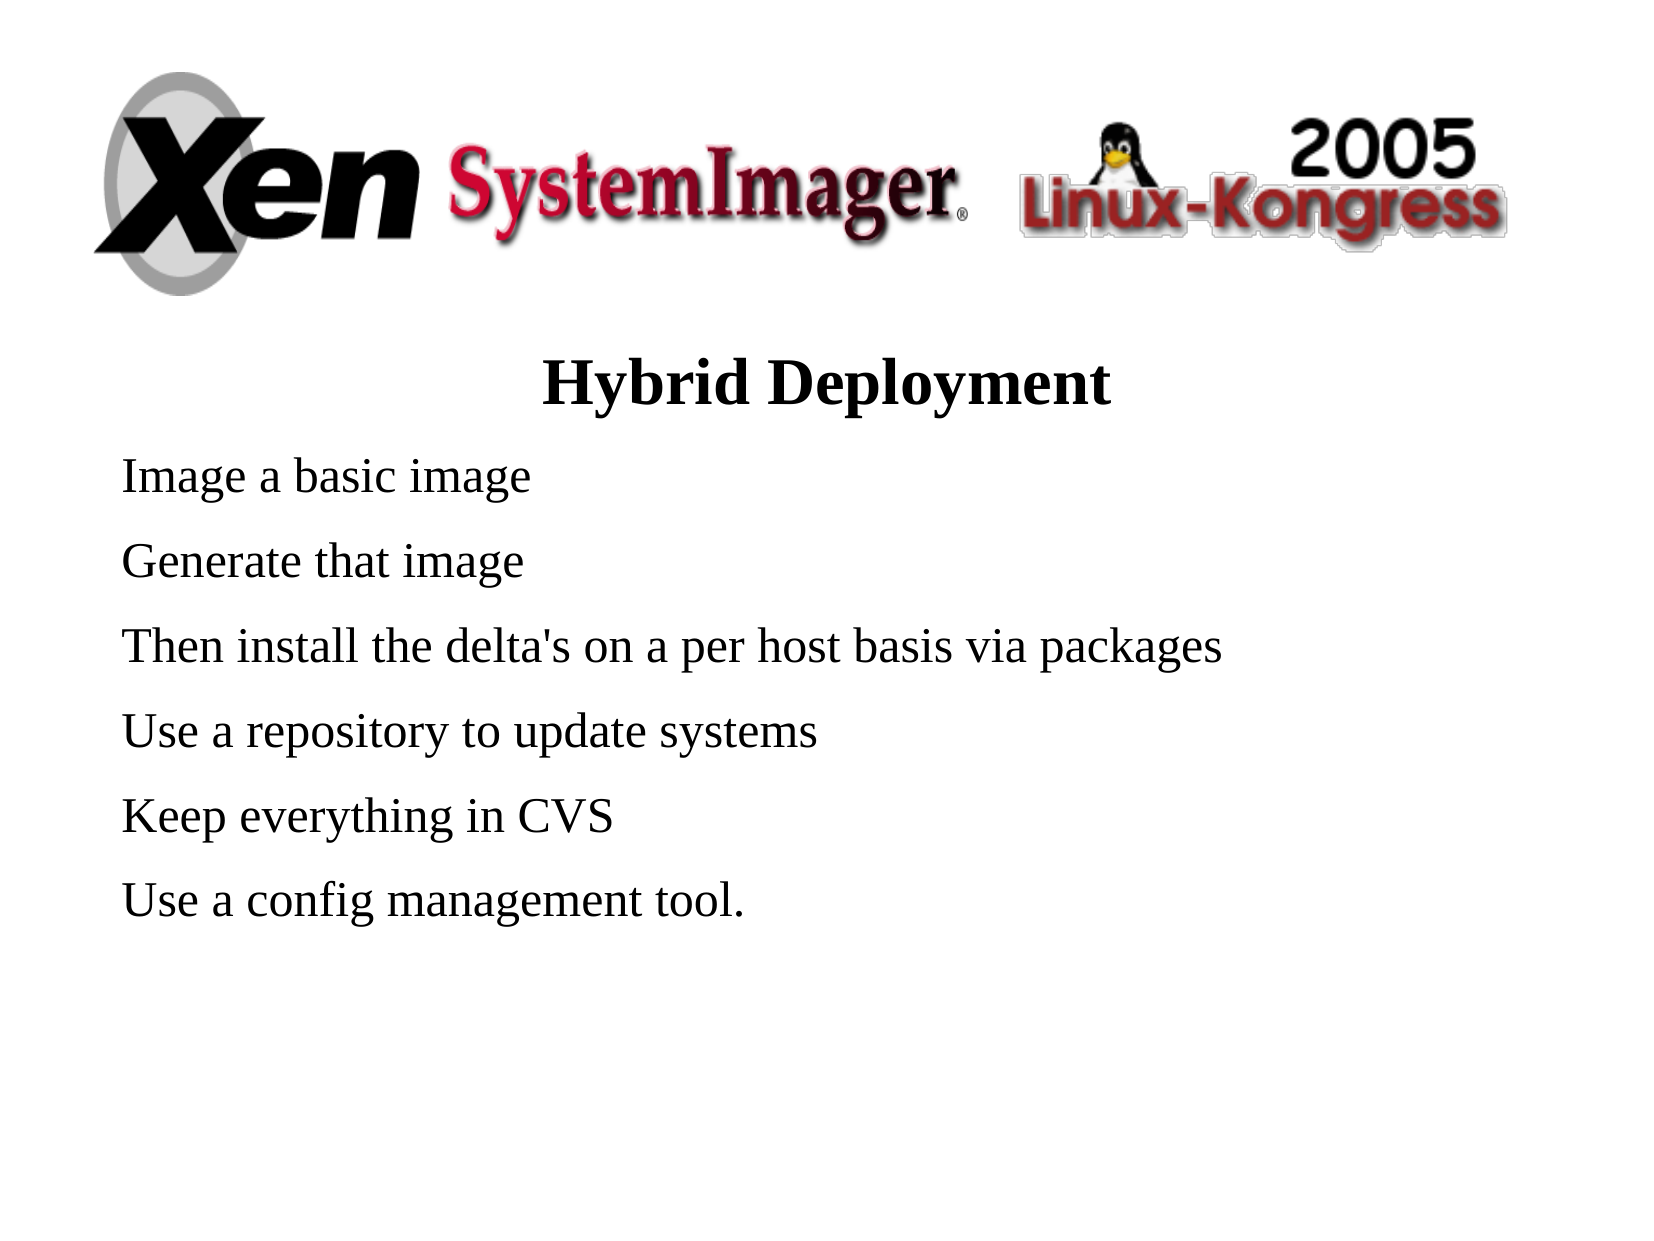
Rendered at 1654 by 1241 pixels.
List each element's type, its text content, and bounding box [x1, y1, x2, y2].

picture [93, 72, 420, 296]
list Hybrid Deployment Image a basic image Generate that image Then install the delta's on a per host basis via packages Use a repository to update systems Keep everything in CVS Use a config management tool. [121, 344, 1534, 1127]
picture [1006, 106, 1524, 265]
picture [445, 132, 971, 254]
